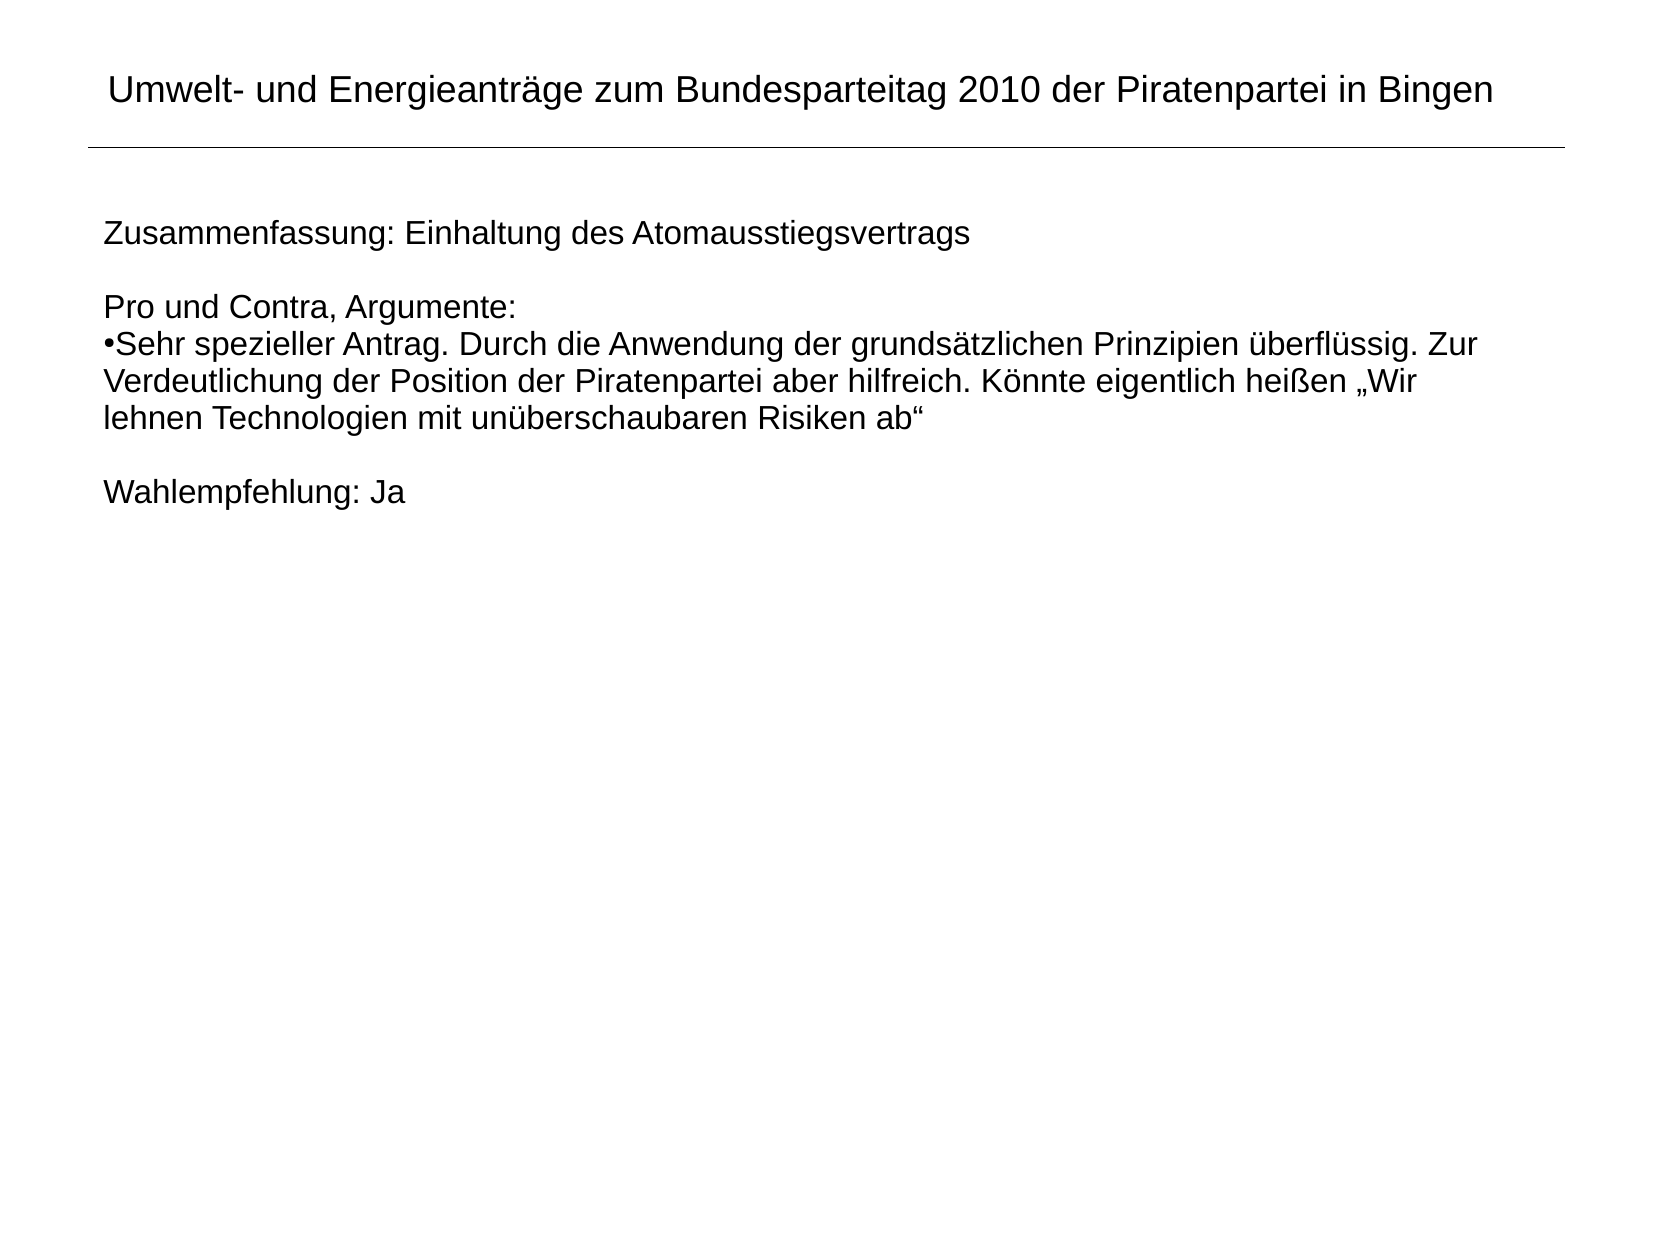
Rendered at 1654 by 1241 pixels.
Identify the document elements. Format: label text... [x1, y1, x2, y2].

text_box Zusammenfassung: Einhaltung des Atomausstiegsvertrags Pro und Contra, Argumente: Sehr spezieller Antrag. Durch die Anwendung der grundsätzlichen Prinzipien überflüssig. Zur Verdeutlichung der Position der Piratenpartei aber hilfreich. Könnte eigentlich heißen „Wir lehnen Technologien mit unüberschaubaren Risiken ab“ Wahlempfehlung: Ja [88, 206, 1536, 1093]
